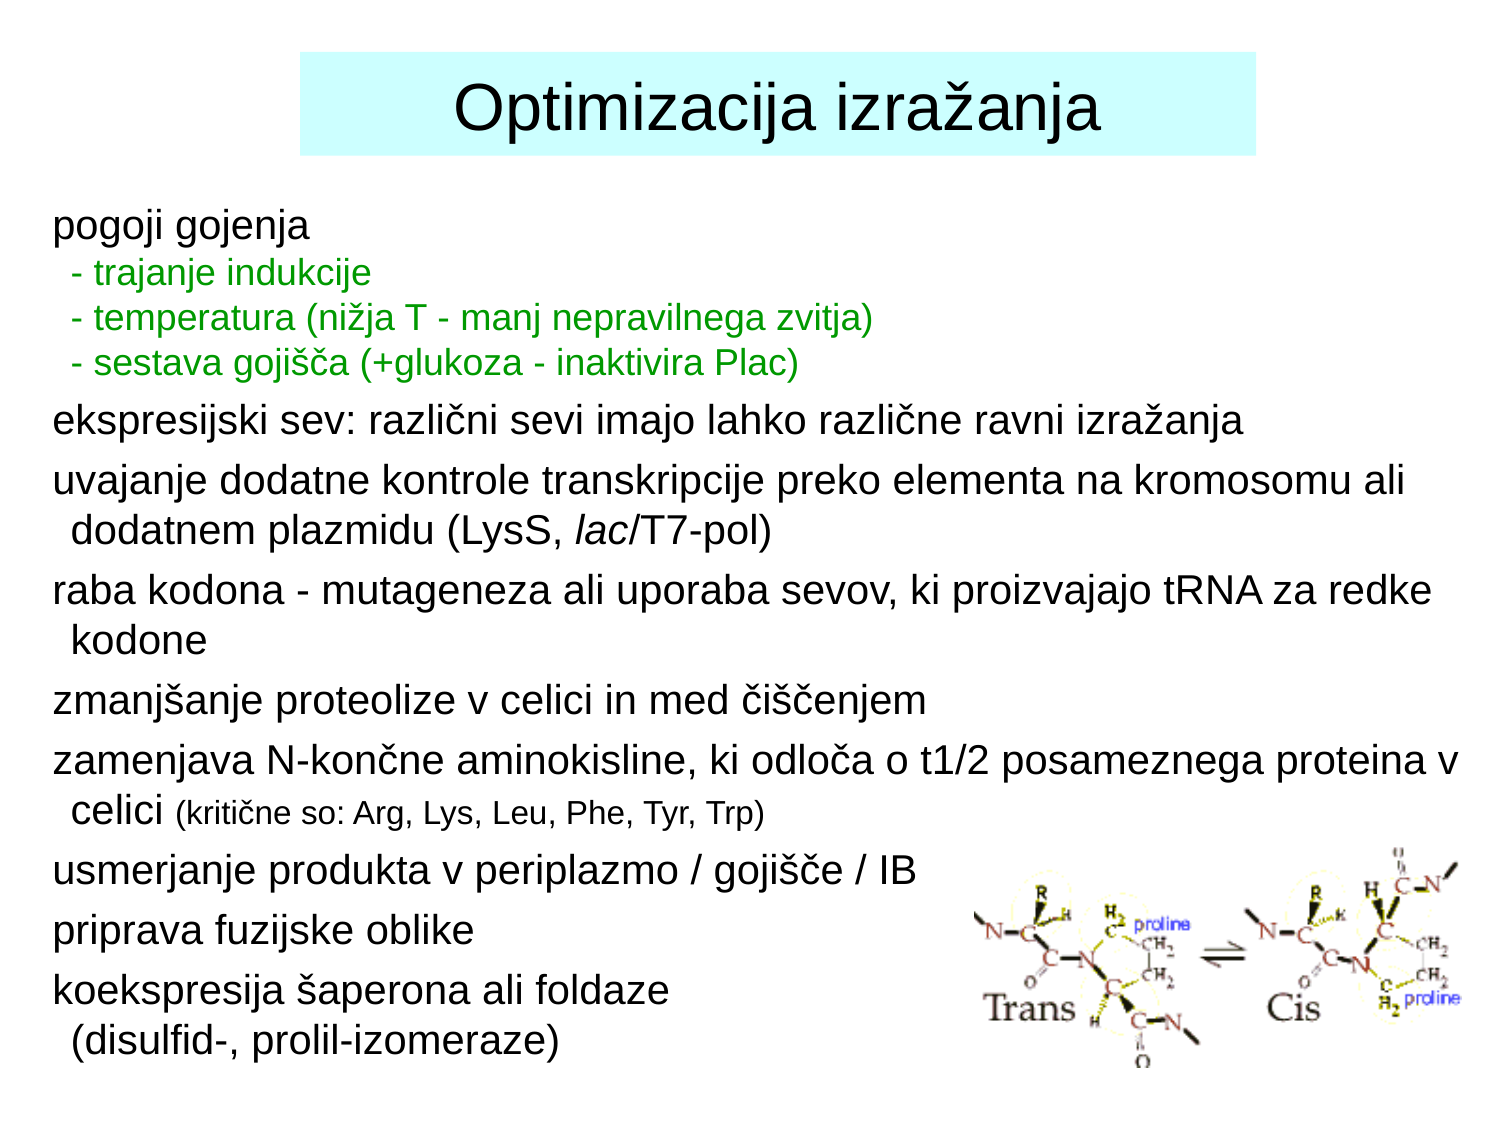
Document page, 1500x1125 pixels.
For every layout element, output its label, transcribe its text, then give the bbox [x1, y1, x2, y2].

text_box pogoji gojenja - trajanje indukcije - temperatura (nižja T - manj nepravilnega zvitja) - sestava gojišča (+glukoza - inaktivira Plac) ekspresijski sev: različni sevi imajo lahko različne ravni izražanja uvajanje dodatne kontrole transkripcije preko elementa na kromosomu ali dodatnem plazmidu (LysS, lac/T7-pol) raba kodona - mutageneza ali uporaba sevov, ki proizvajajo tRNA za redke kodone zmanjšanje proteolize v celici in med čiščenjem zamenjava N-končne aminokisline, ki odloča o t1/2 posameznega proteina v celici (kritične so: Arg, Lys, Leu, Phe, Tyr, Trp) usmerjanje produkta v periplazmo / gojišče / IB priprava fuzijske oblike koekspresija šaperona ali foldaze (disulfid-, prolil-izomeraze) [37, 190, 1475, 1056]
text_box Optimizacija izražanja [300, 51, 1257, 156]
picture [974, 846, 1462, 1068]
